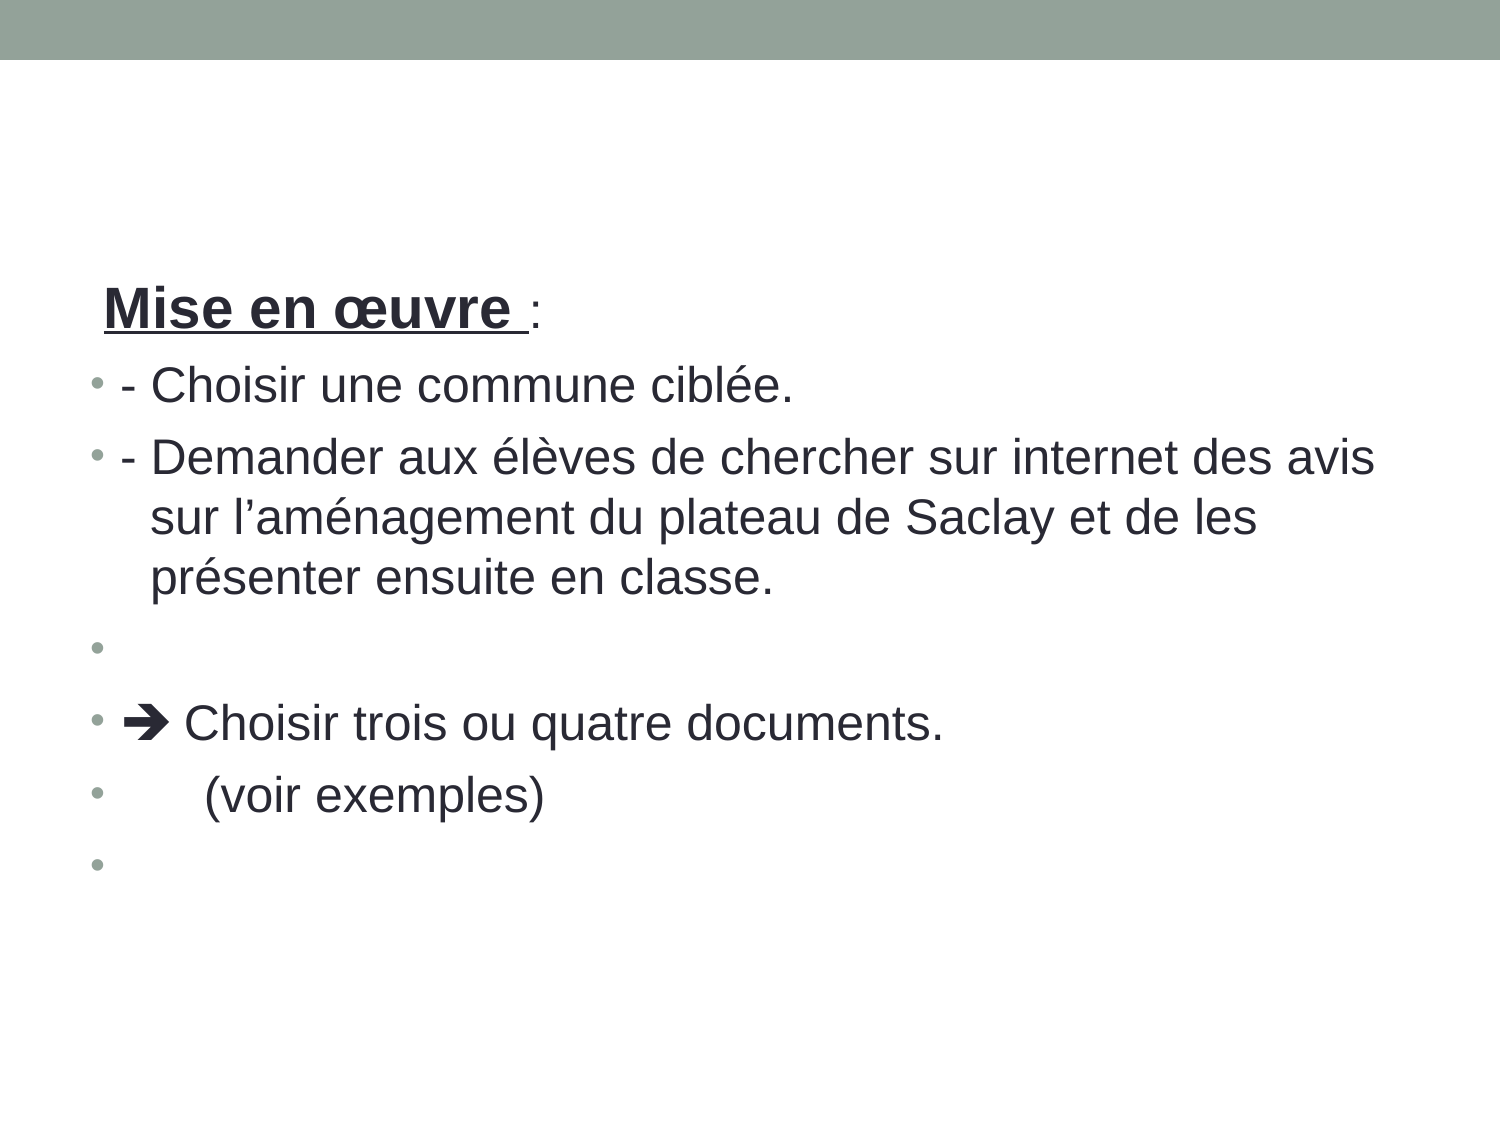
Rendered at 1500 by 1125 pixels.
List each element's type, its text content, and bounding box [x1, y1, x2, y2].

list Mise en œuvre : - Choisir une commune ciblée. - Demander aux élèves de chercher sur internet des avis sur l’aménagement du plateau de Saclay et de les présenter ensuite en classe.  Choisir trois ou quatre documents. (voir exemples) [75, 262, 1426, 1063]
